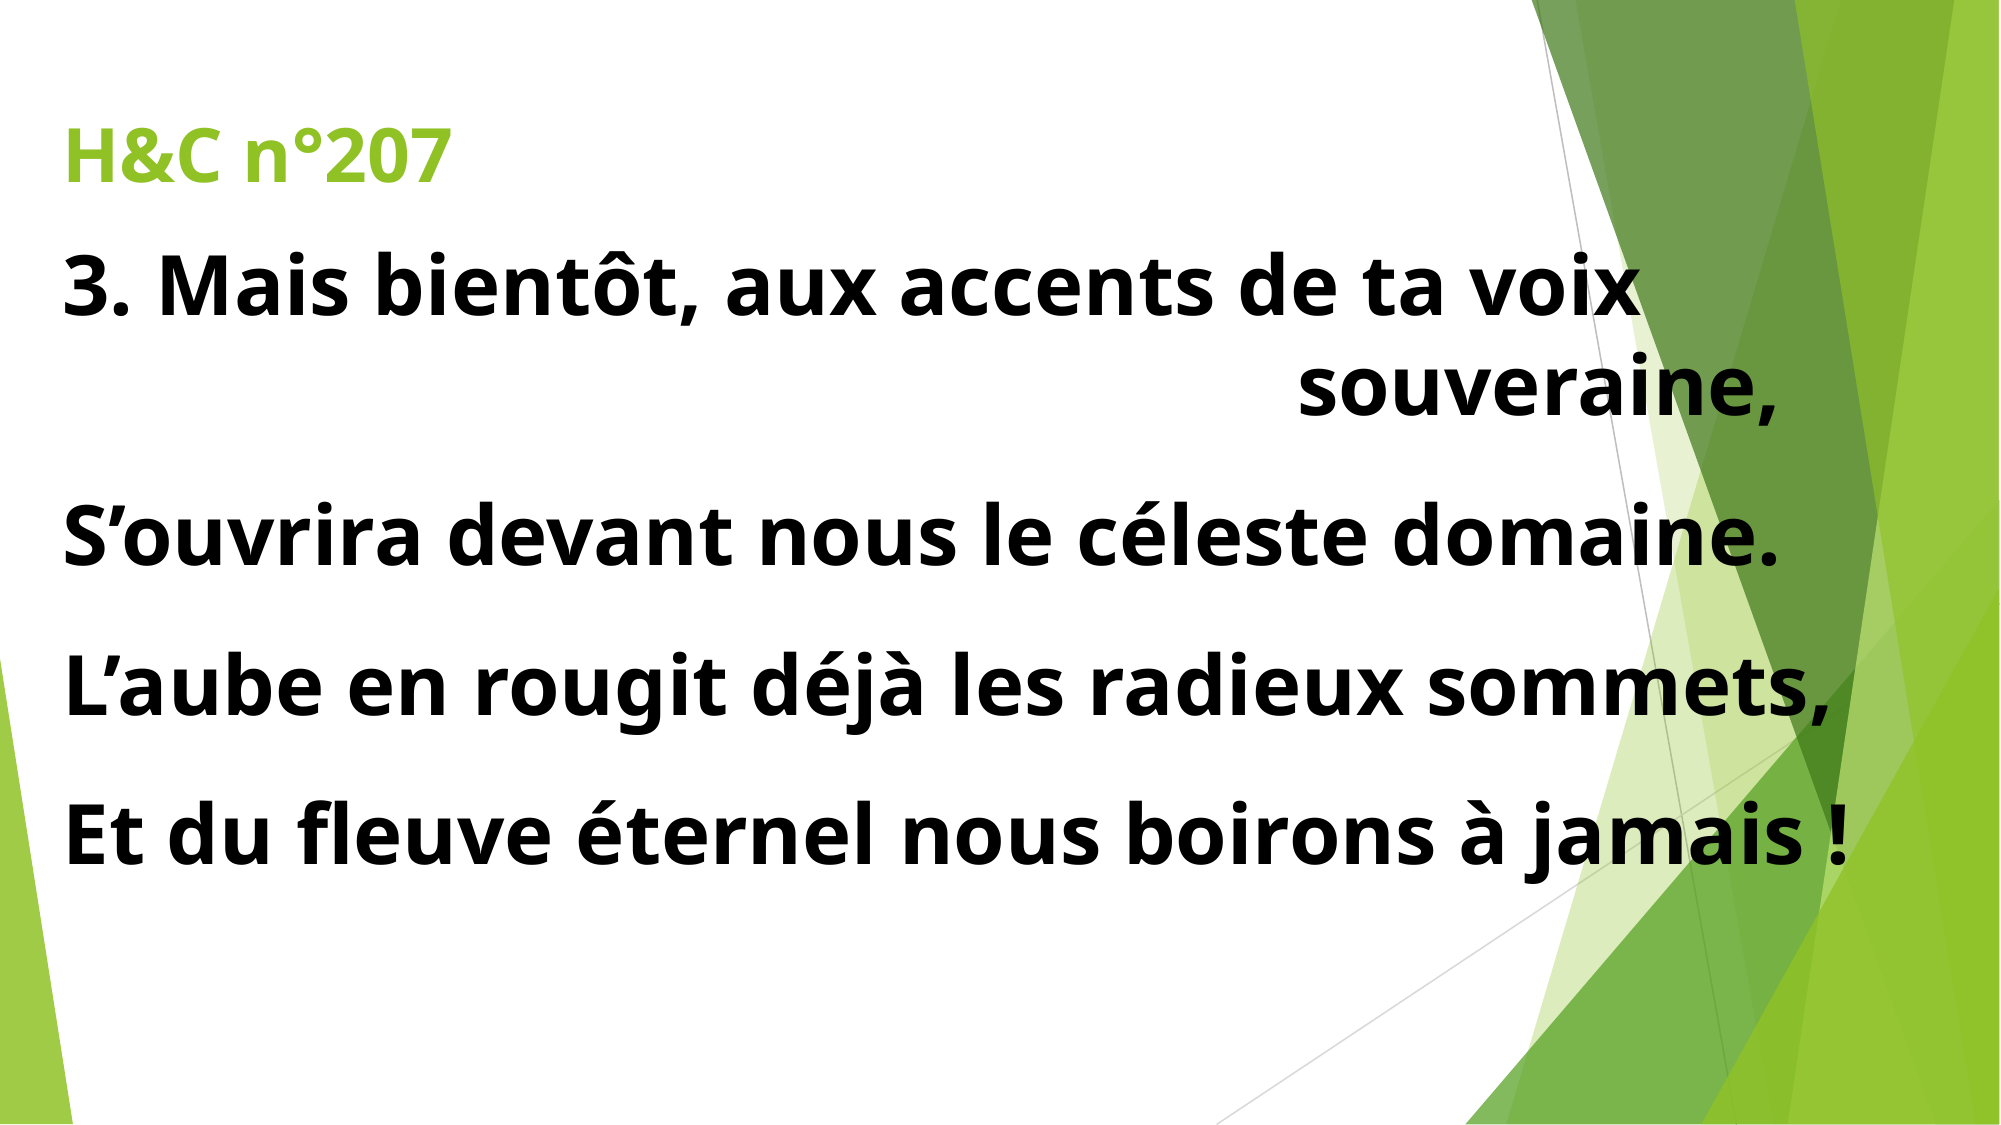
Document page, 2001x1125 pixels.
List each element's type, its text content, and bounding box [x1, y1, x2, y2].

text_box 3. Mais bientôt, aux accents de ta voix souveraine, S’ouvrira devant nous le céleste domaine. L’aube en rougit déjà les radieux sommets, Et du fleuve éternel nous boirons à jamais ! [47, 224, 1997, 1063]
text_box H&C n°207 [47, 99, 1522, 224]
